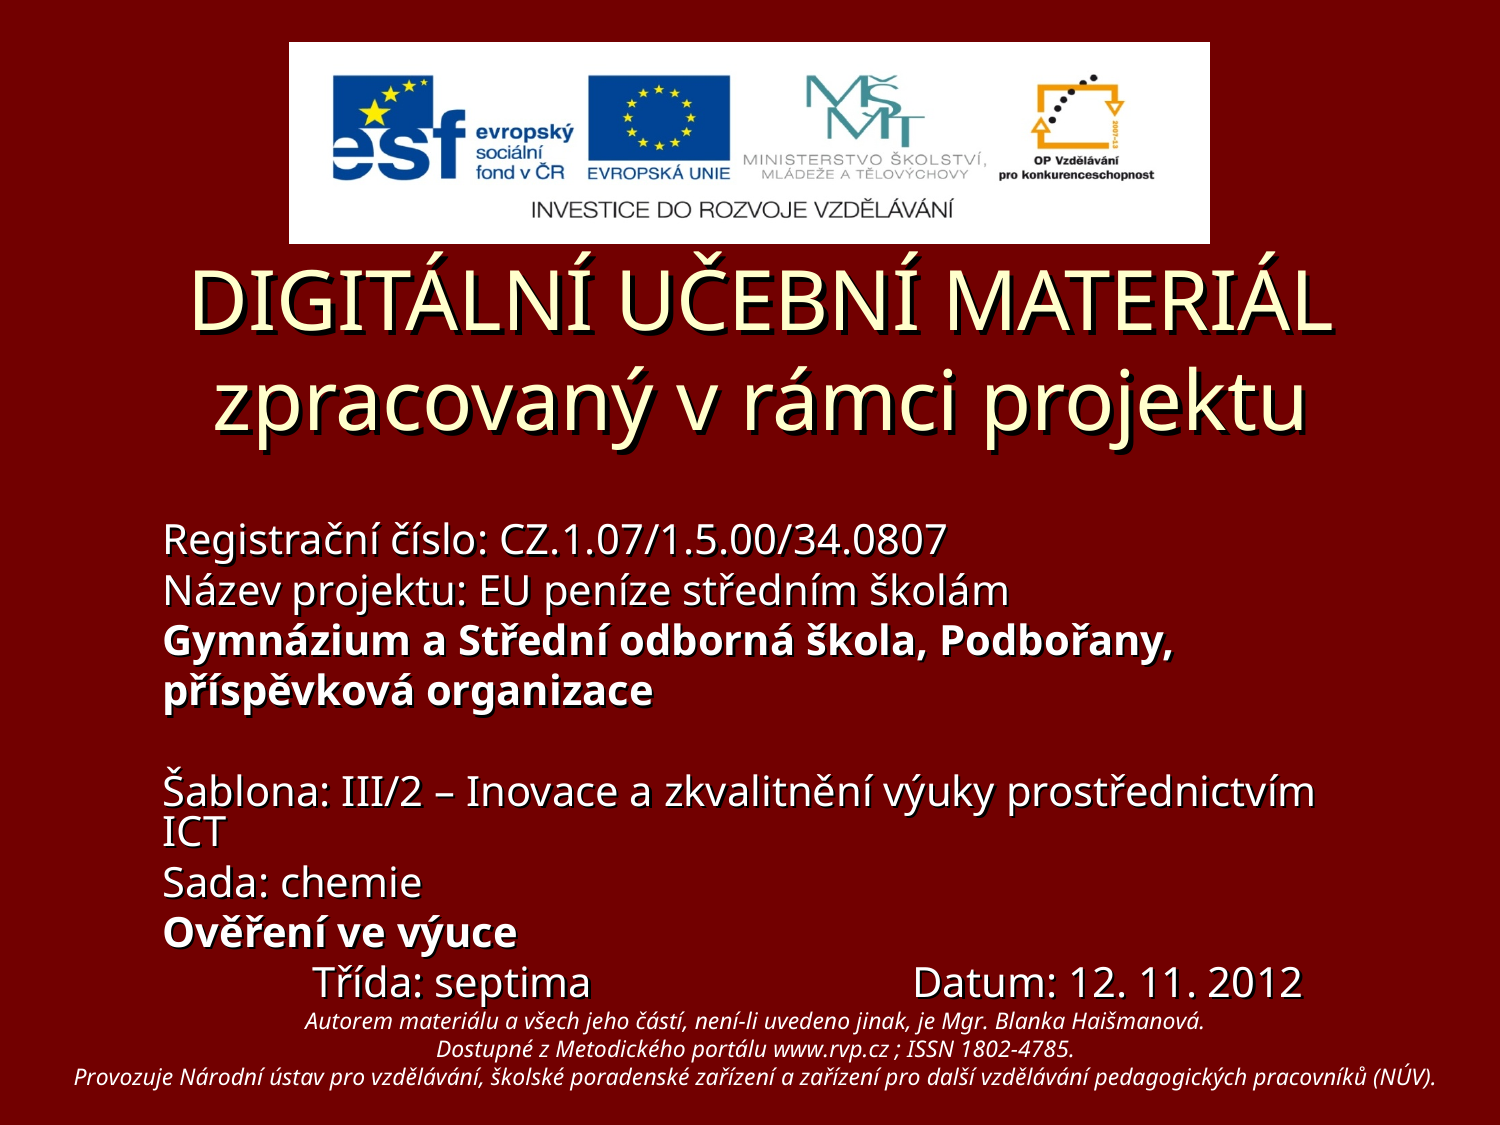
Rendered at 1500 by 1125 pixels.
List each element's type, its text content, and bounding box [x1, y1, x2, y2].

text_box Autorem materiálu a všech jeho částí, není-li uvedeno jinak, je Mgr. Blanka Haišmanová. Dostupné z Metodického portálu www.rvp.cz ; ISSN 1802-4785. Provozuje Národní ústav pro vzdělávání, školské poradenské zařízení a zařízení pro další vzdělávání pedagogických pracovníků (NÚV). [58, 999, 1454, 1098]
picture [289, 42, 1210, 244]
title DIGITÁLNÍ UČEBNÍ MATERIÁL zpracovaný v rámci projektu [159, 239, 1364, 455]
text_box Registrační číslo: CZ.1.07/1.5.00/34.0807 Název projektu: EU peníze středním školám Gymnázium a Střední odborná škola, Podbořany, příspěvková organizace Šablona: III/2 – Inovace a zkvalitnění výuky prostřednictvím ICT Sada: chemie Ověření ve výuce Třída: septima Datum: 12. 11. 2012 [147, 515, 1376, 999]
